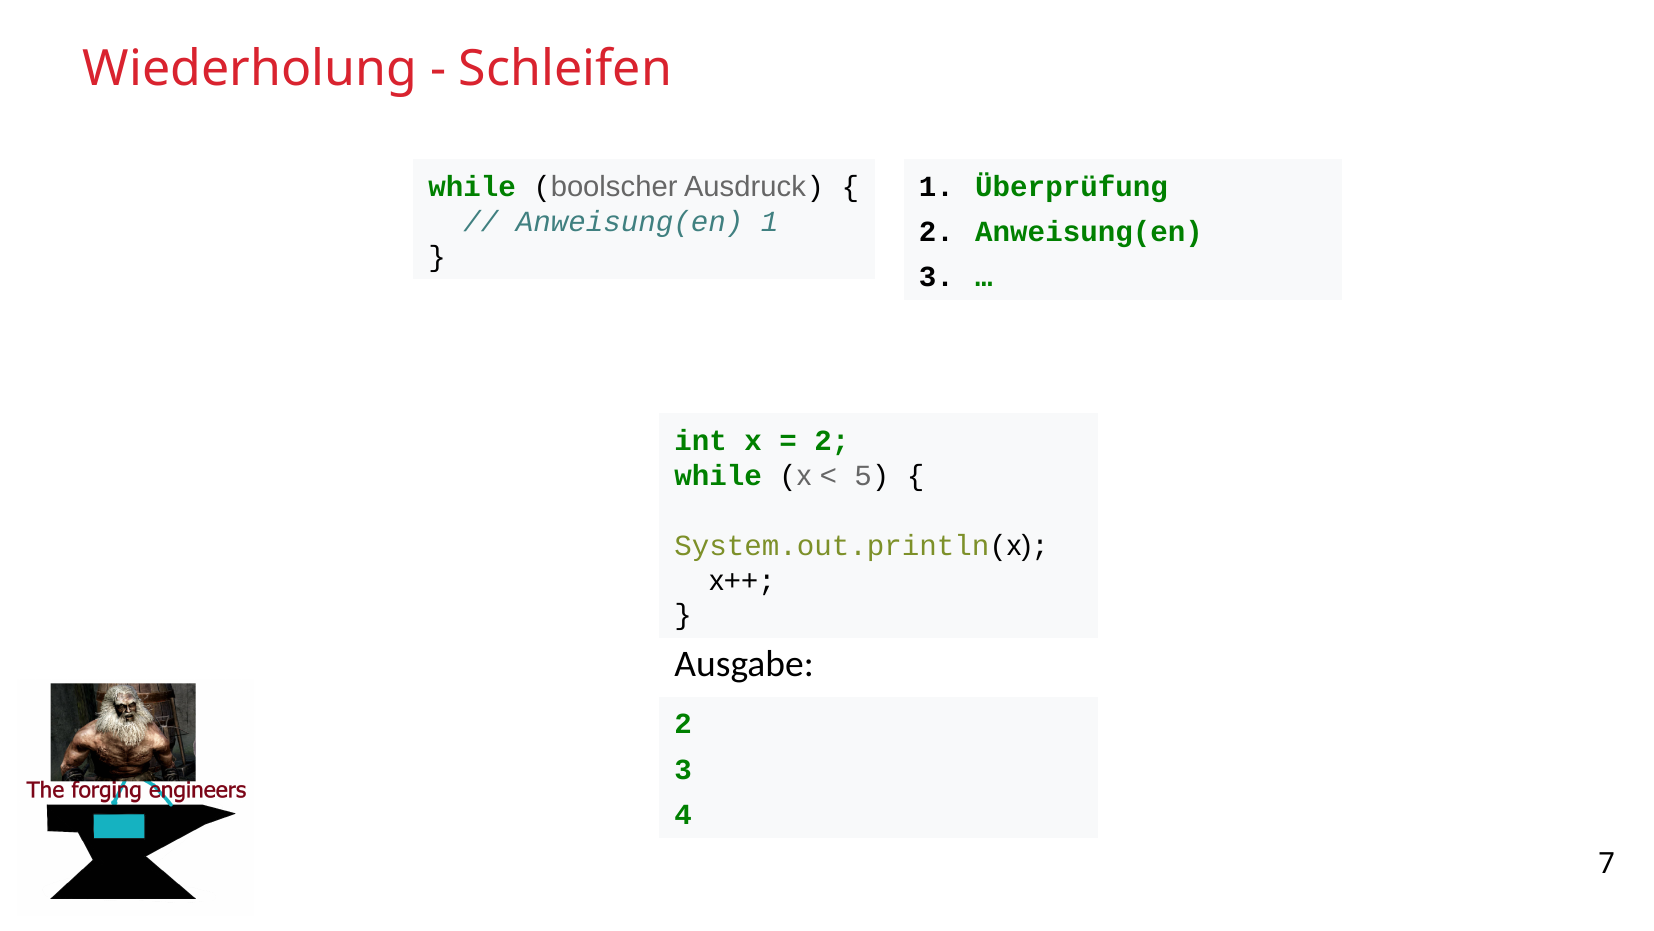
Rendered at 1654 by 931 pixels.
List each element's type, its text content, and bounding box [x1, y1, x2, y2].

text_box Überprüfung Anweisung(en) … [904, 159, 1342, 300]
picture [17, 679, 254, 916]
text_box while (boolscher Ausdruck) { // Anweisung(en) 1 } [413, 159, 875, 279]
title Wiederholung - Schleifen [82, 37, 1571, 95]
text_box int x = 2; while (x < 5) { System.out.println(x); x++; } [659, 413, 1098, 638]
text_box Ausgabe: [659, 631, 831, 693]
text_box 2 3 4 [659, 697, 1098, 838]
